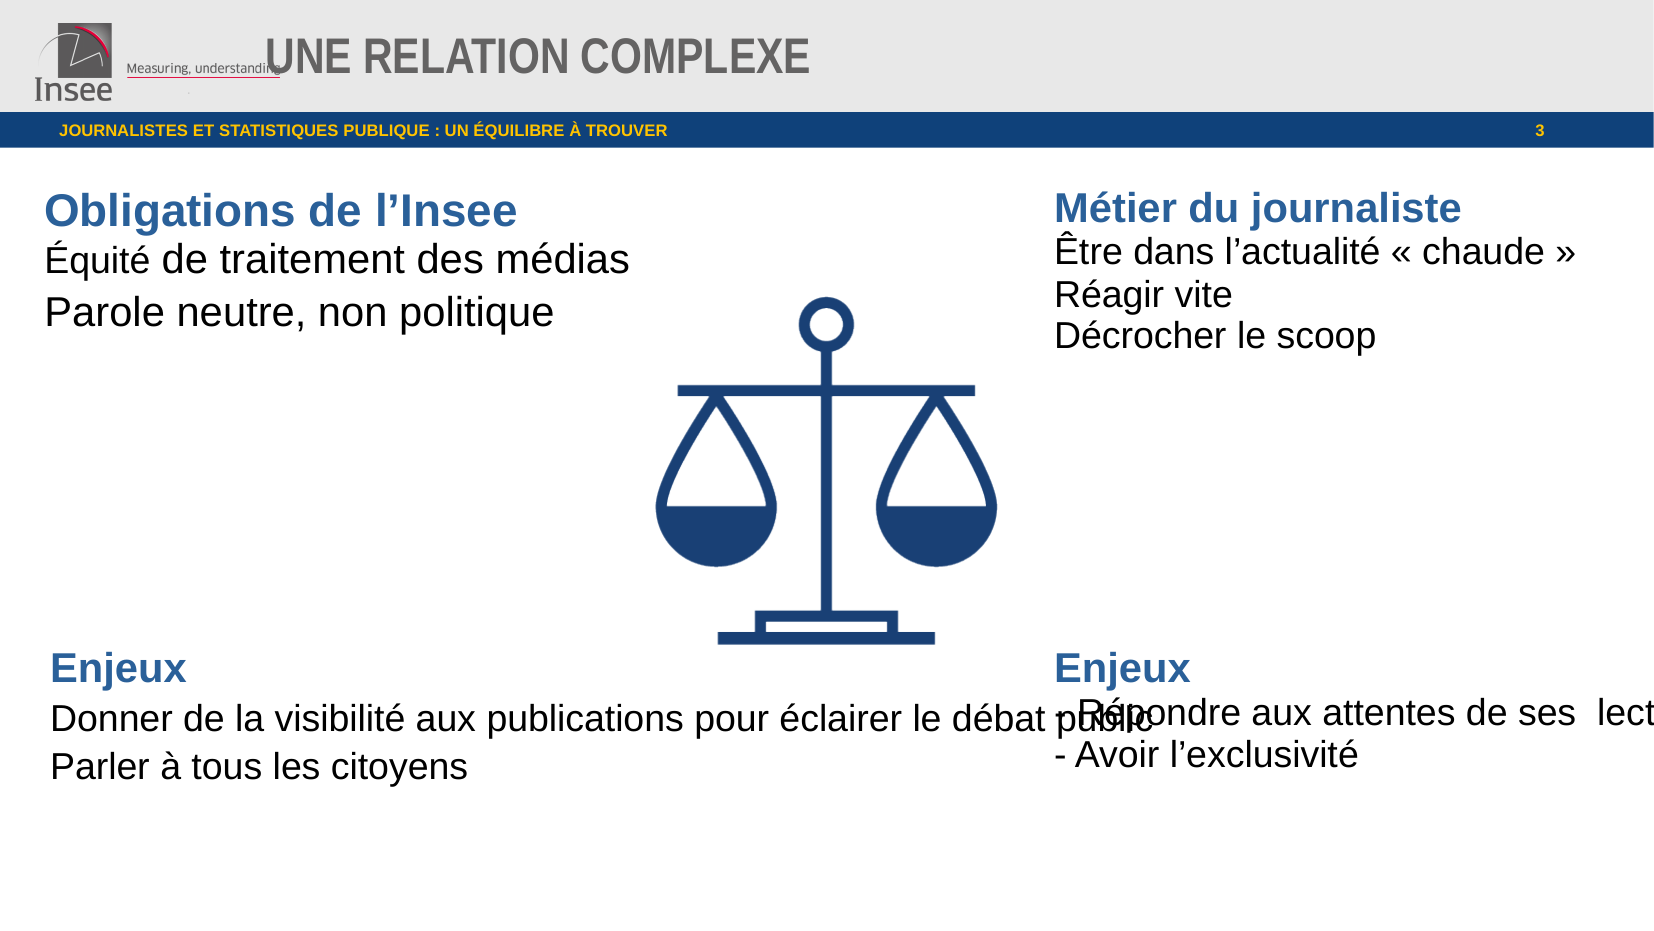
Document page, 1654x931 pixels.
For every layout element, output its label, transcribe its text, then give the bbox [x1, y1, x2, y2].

text_box Enjeux - Répondre aux attentes de ses lecteurs / auditeurs - Avoir l’exclusivité [1039, 614, 1630, 909]
text_box Obligations de l’Insee Équité de traitement des médias Parole neutre, non politique [11, 177, 686, 437]
text_box Métier du journaliste Être dans l’actualité « chaude » Réagir vite Décrocher le scoop [1039, 177, 1607, 449]
text_box Journalistes et statistiques publique : un équilibre à trouver [59, 112, 1535, 148]
title Une relation complexe [265, 0, 1625, 107]
picture [589, 227, 1063, 702]
text_box [1535, 112, 1654, 148]
text_box Enjeux Donner de la visibilité aux publications pour éclairer le débat public Parler à tous les citoyens [35, 637, 863, 931]
